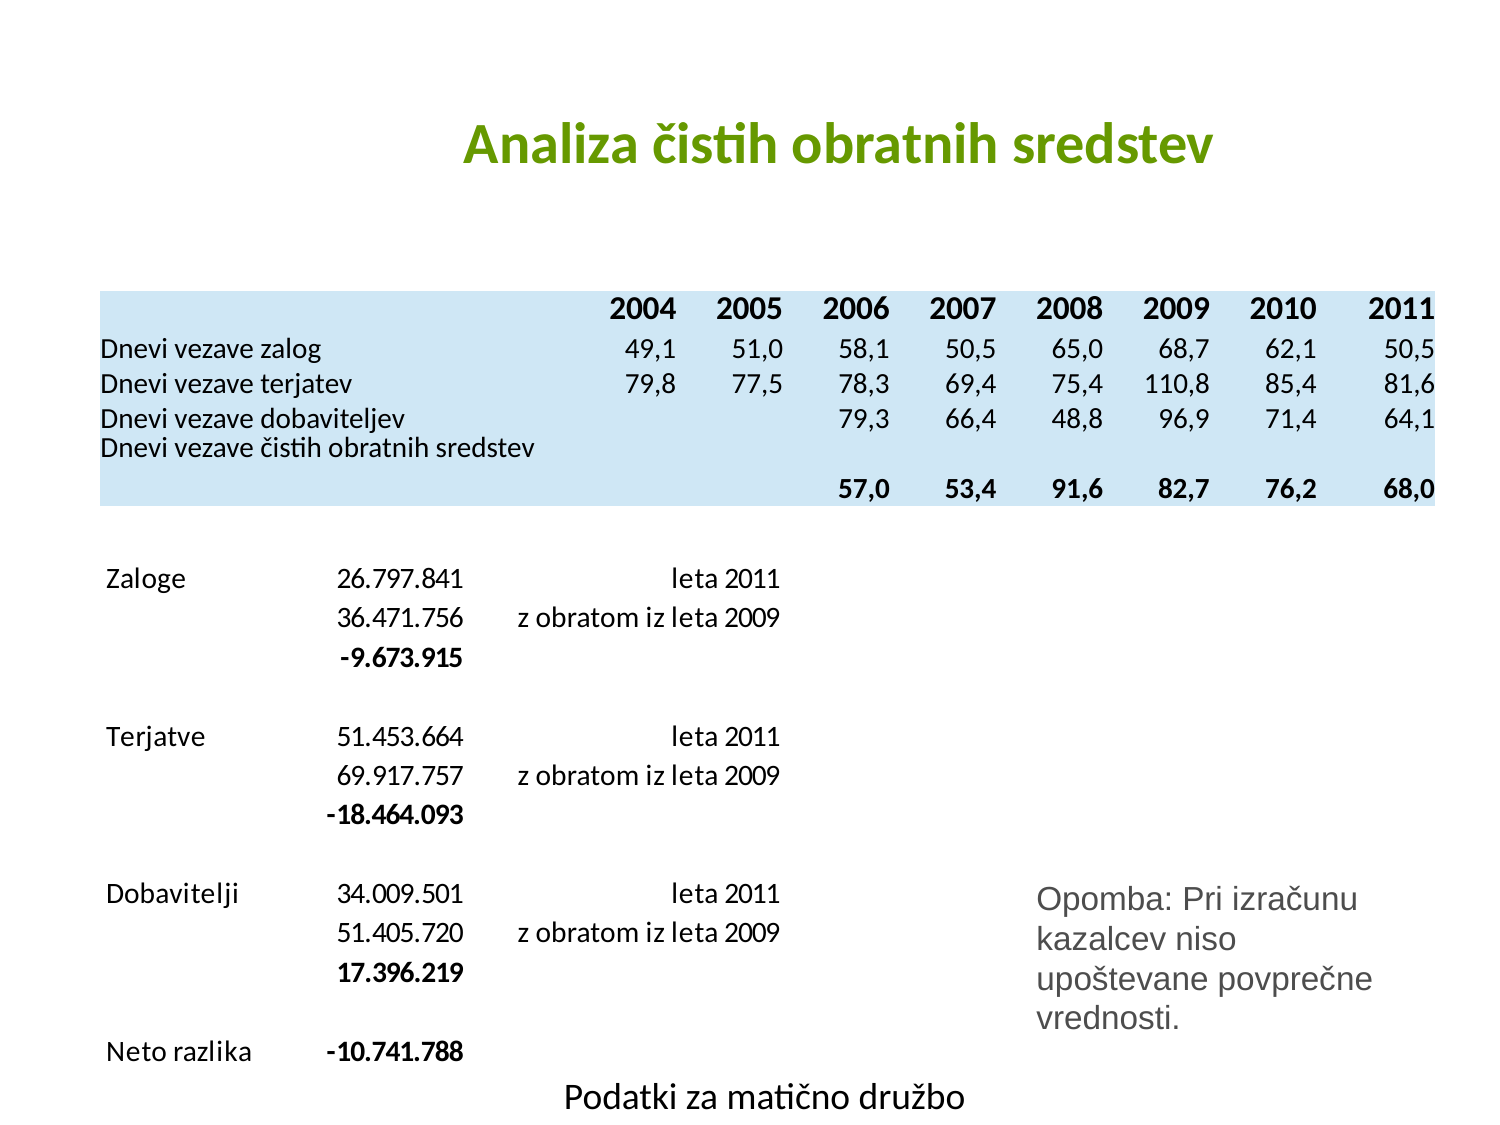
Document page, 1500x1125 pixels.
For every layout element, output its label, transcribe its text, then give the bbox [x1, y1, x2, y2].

table_cell 49,1 [570, 331, 676, 366]
chart [100, 562, 786, 1077]
table_header 2005 [676, 291, 783, 331]
table_cell Dnevi vezave zalog [100, 331, 570, 366]
table_header [100, 291, 570, 331]
table_cell Dnevi vezave čistih obratnih sredstev [100, 436, 570, 506]
table_cell 79,3 [783, 401, 890, 436]
table_cell 66,4 [890, 401, 996, 436]
text_box Podatki za matično družbo [549, 1064, 1081, 1125]
table_header 2011 [1317, 291, 1435, 331]
table_header 2010 [1210, 291, 1317, 331]
table_cell 62,1 [1210, 331, 1317, 366]
table_cell Dnevi vezave dobaviteljev [100, 401, 570, 436]
text_box Opomba: Pri izračunu kazalcev niso upoštevane povprečne vrednosti. [1021, 869, 1430, 1045]
table_cell 57,0 [783, 436, 890, 506]
table_cell 81,6 [1317, 366, 1435, 401]
table_cell 50,5 [1317, 331, 1435, 366]
table_cell 85,4 [1210, 366, 1317, 401]
table_header 2006 [783, 291, 890, 331]
table_cell 75,4 [996, 366, 1103, 401]
table_cell Dnevi vezave terjatev [100, 366, 570, 401]
table_cell 69,4 [890, 366, 996, 401]
table_cell 78,3 [783, 366, 890, 401]
table_cell 91,6 [996, 436, 1103, 506]
table_cell 76,2 [1210, 436, 1317, 506]
table_cell 68,7 [1103, 331, 1210, 366]
table_cell 51,0 [676, 331, 783, 366]
table_cell 110,8 [1103, 366, 1210, 401]
table_header 2008 [996, 291, 1103, 331]
table_cell 58,1 [783, 331, 890, 366]
table_cell 64,1 [1317, 401, 1435, 436]
table_cell 96,9 [1103, 401, 1210, 436]
table_cell 48,8 [996, 401, 1103, 436]
table_header 2004 [570, 291, 676, 331]
table_cell [570, 436, 676, 506]
table_cell 68,0 [1317, 436, 1435, 506]
table_cell 71,4 [1210, 401, 1317, 436]
table_cell [676, 436, 783, 506]
table_cell 79,8 [570, 366, 676, 401]
title Analiza čistih obratnih sredstev [324, 78, 1355, 221]
table_cell 77,5 [676, 366, 783, 401]
table_header 2009 [1103, 291, 1210, 331]
table_cell 53,4 [890, 436, 996, 506]
table_cell 65,0 [996, 331, 1103, 366]
table_cell 50,5 [890, 331, 996, 366]
table_cell [676, 401, 783, 436]
table_cell [570, 401, 676, 436]
table_cell 82,7 [1103, 436, 1210, 506]
table_header 2007 [890, 291, 996, 331]
